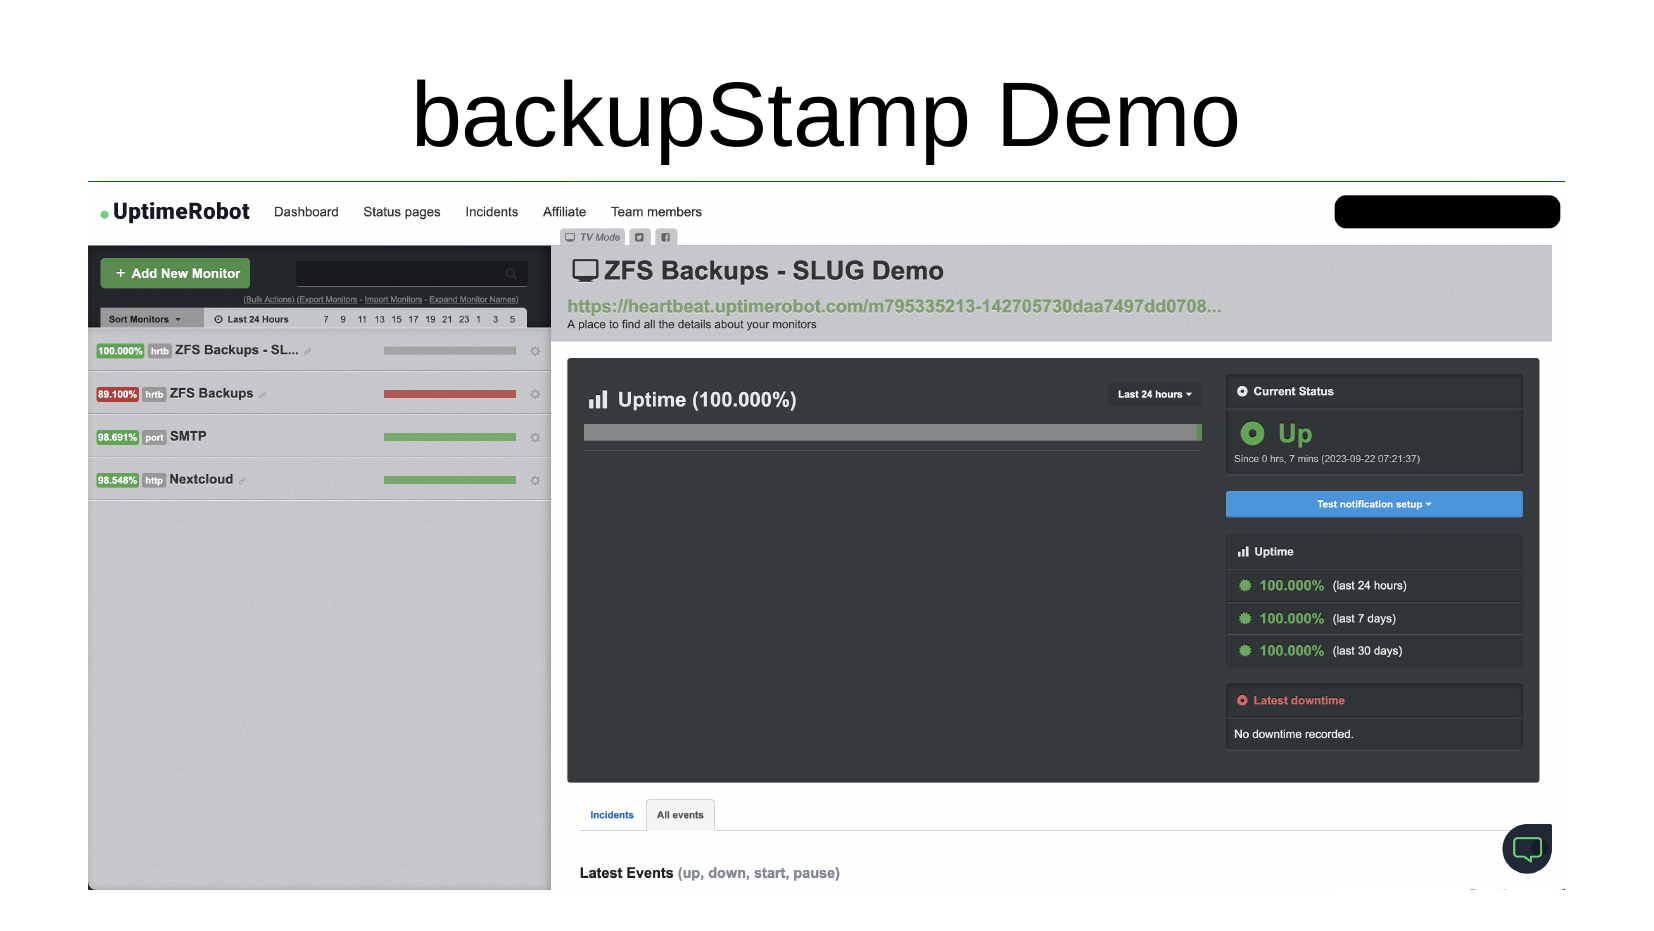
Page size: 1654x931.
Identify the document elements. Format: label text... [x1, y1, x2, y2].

title backupStamp Demo [82, 37, 1571, 193]
picture [88, 181, 1565, 890]
